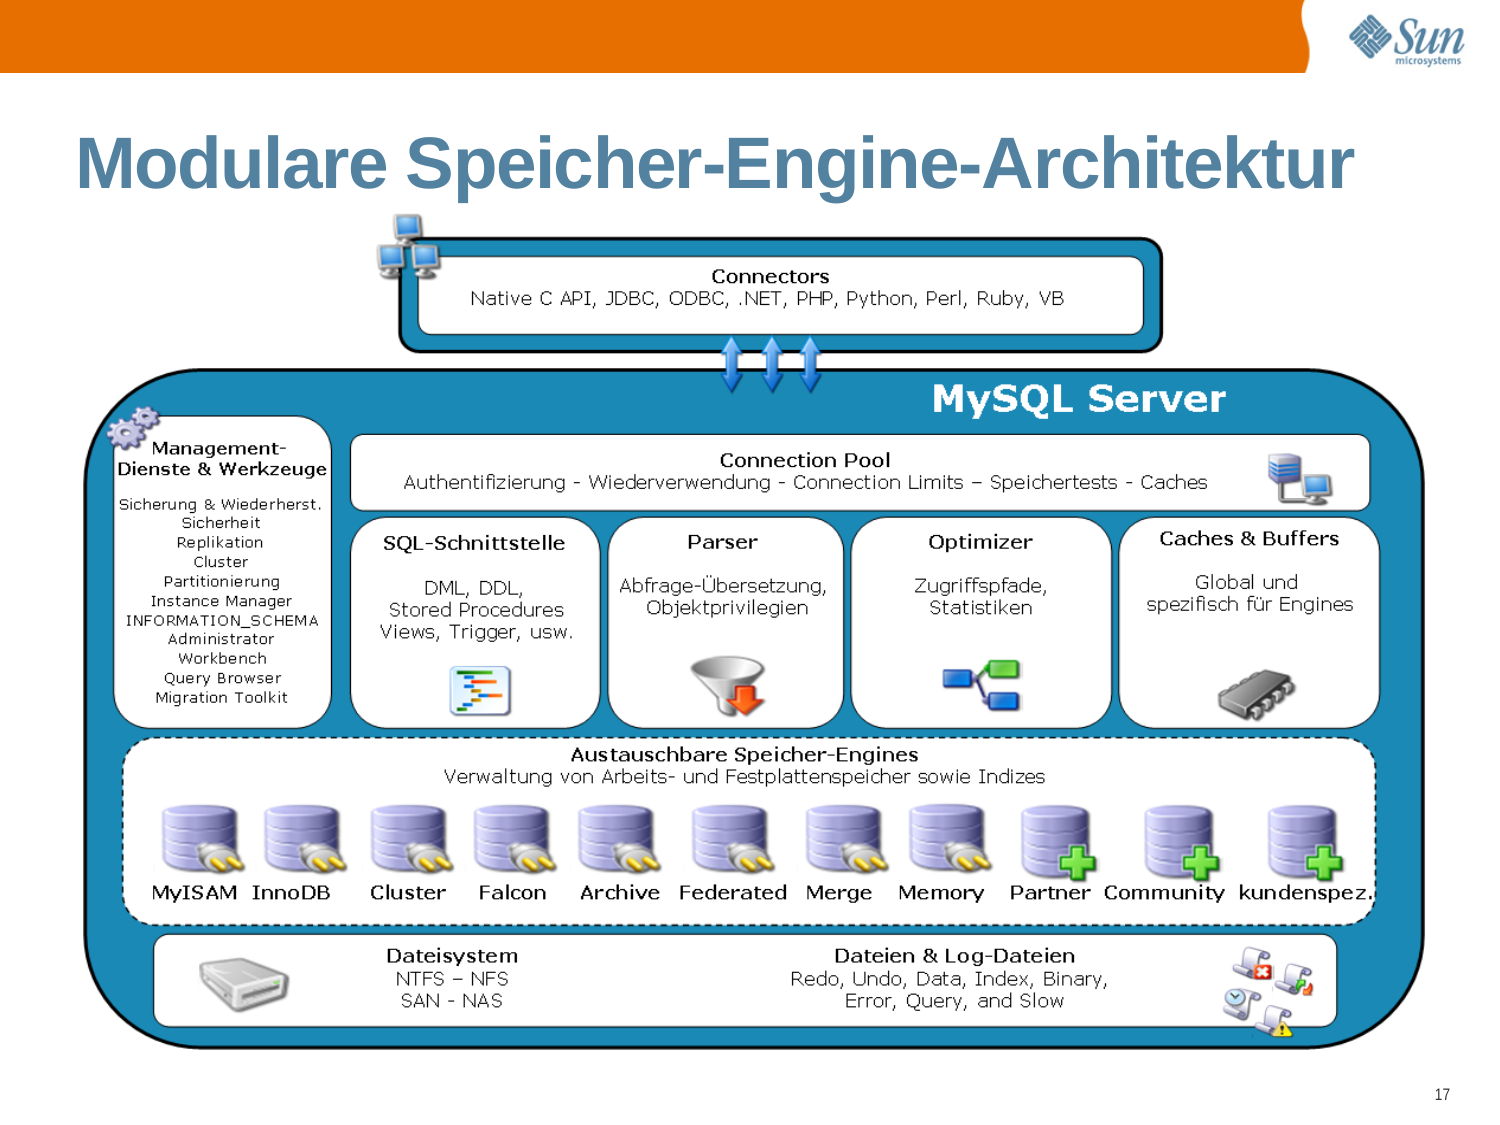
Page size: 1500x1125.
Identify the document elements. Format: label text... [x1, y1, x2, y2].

picture [0, 0, 1500, 73]
picture [56, 212, 1444, 1050]
title Modulare Speicher-Engine-Architektur [75, 130, 1436, 212]
